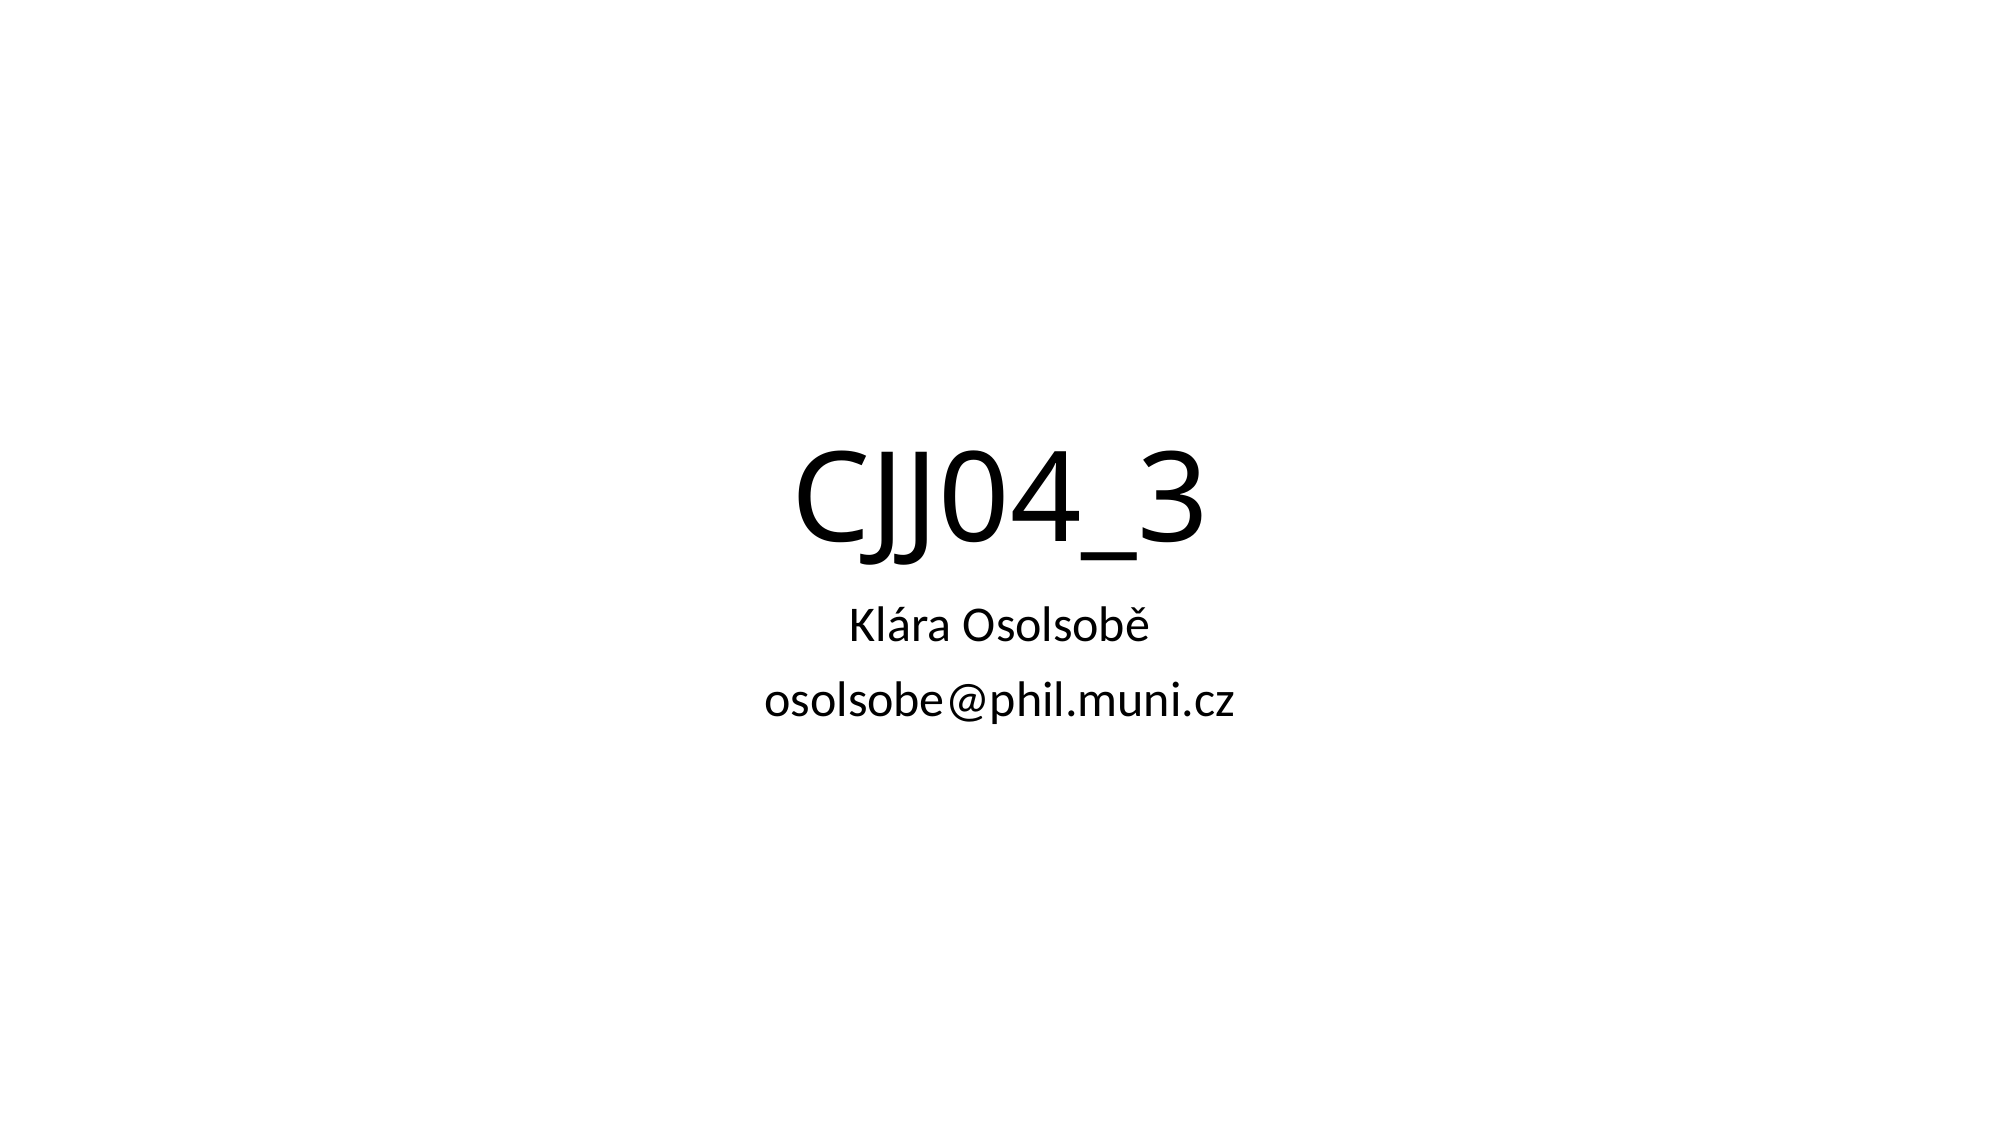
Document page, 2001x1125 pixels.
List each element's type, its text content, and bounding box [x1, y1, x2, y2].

subtitle Klára Osolsobě osolsobe@phil.muni.cz [249, 590, 1750, 863]
title CJJ04_3 [249, 184, 1750, 576]
